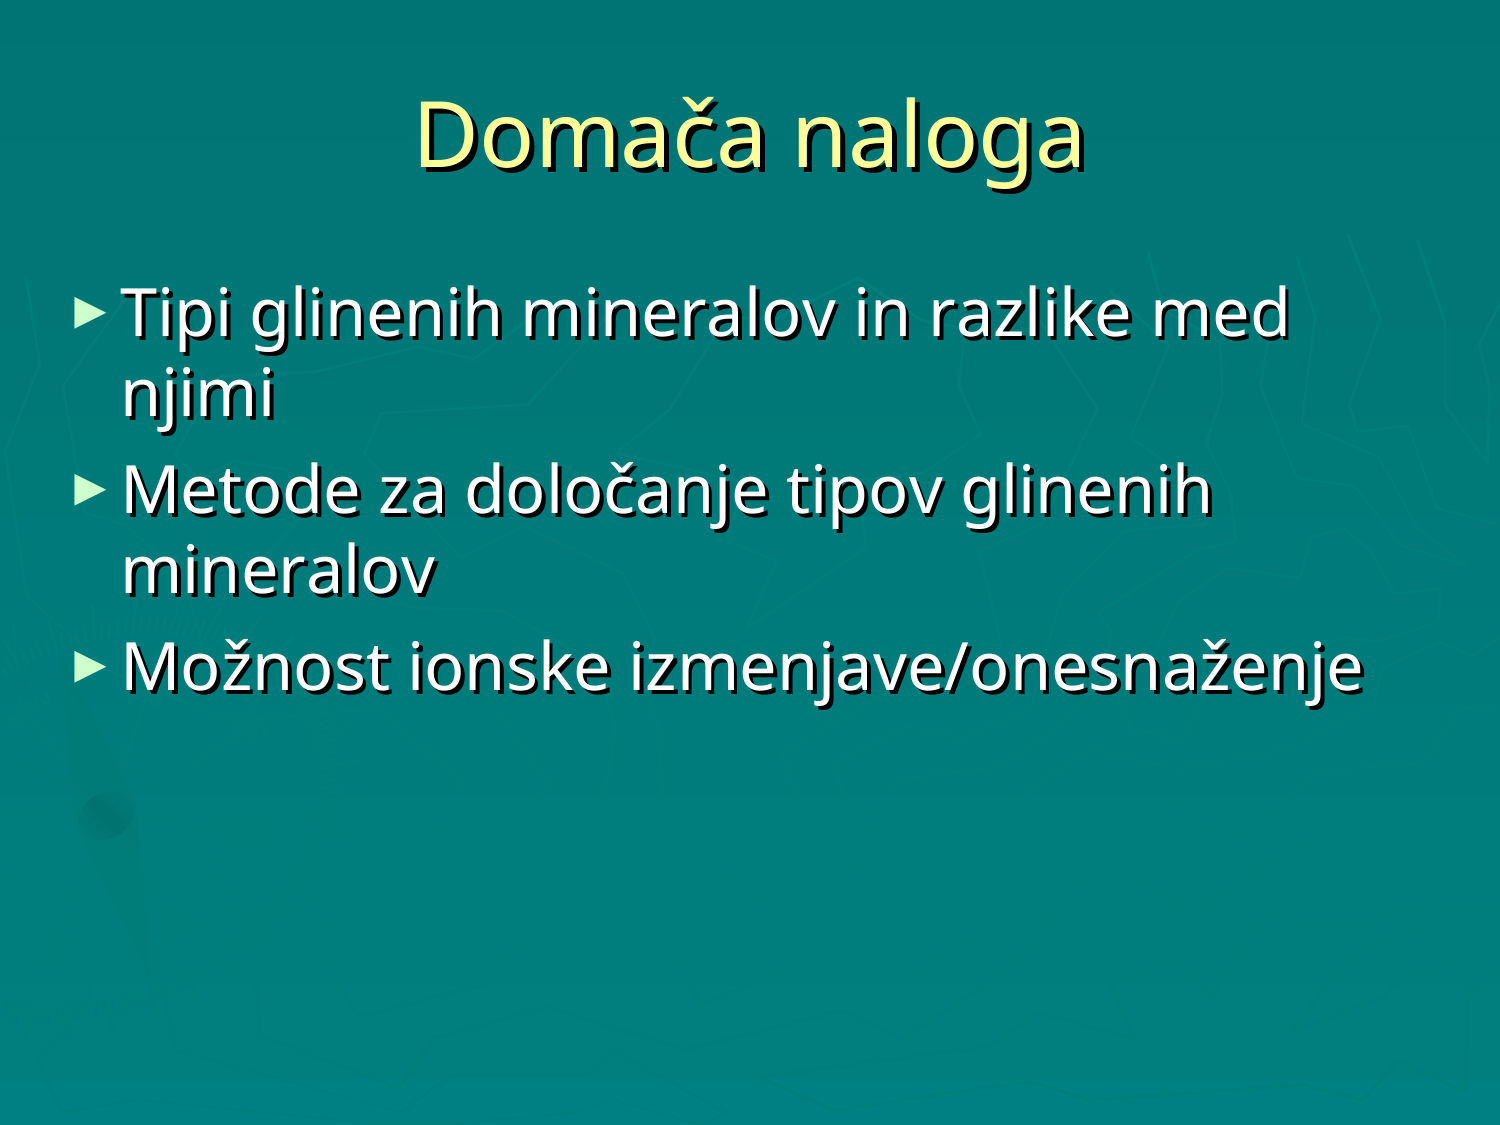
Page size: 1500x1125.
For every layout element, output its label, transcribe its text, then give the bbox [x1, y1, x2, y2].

title Domača naloga [49, 37, 1451, 225]
list Tipi glinenih mineralov in razlike med njimi Metode za določanje tipov glinenih mineralov Možnost ionske izmenjave/onesnaženje [49, 262, 1451, 1001]
